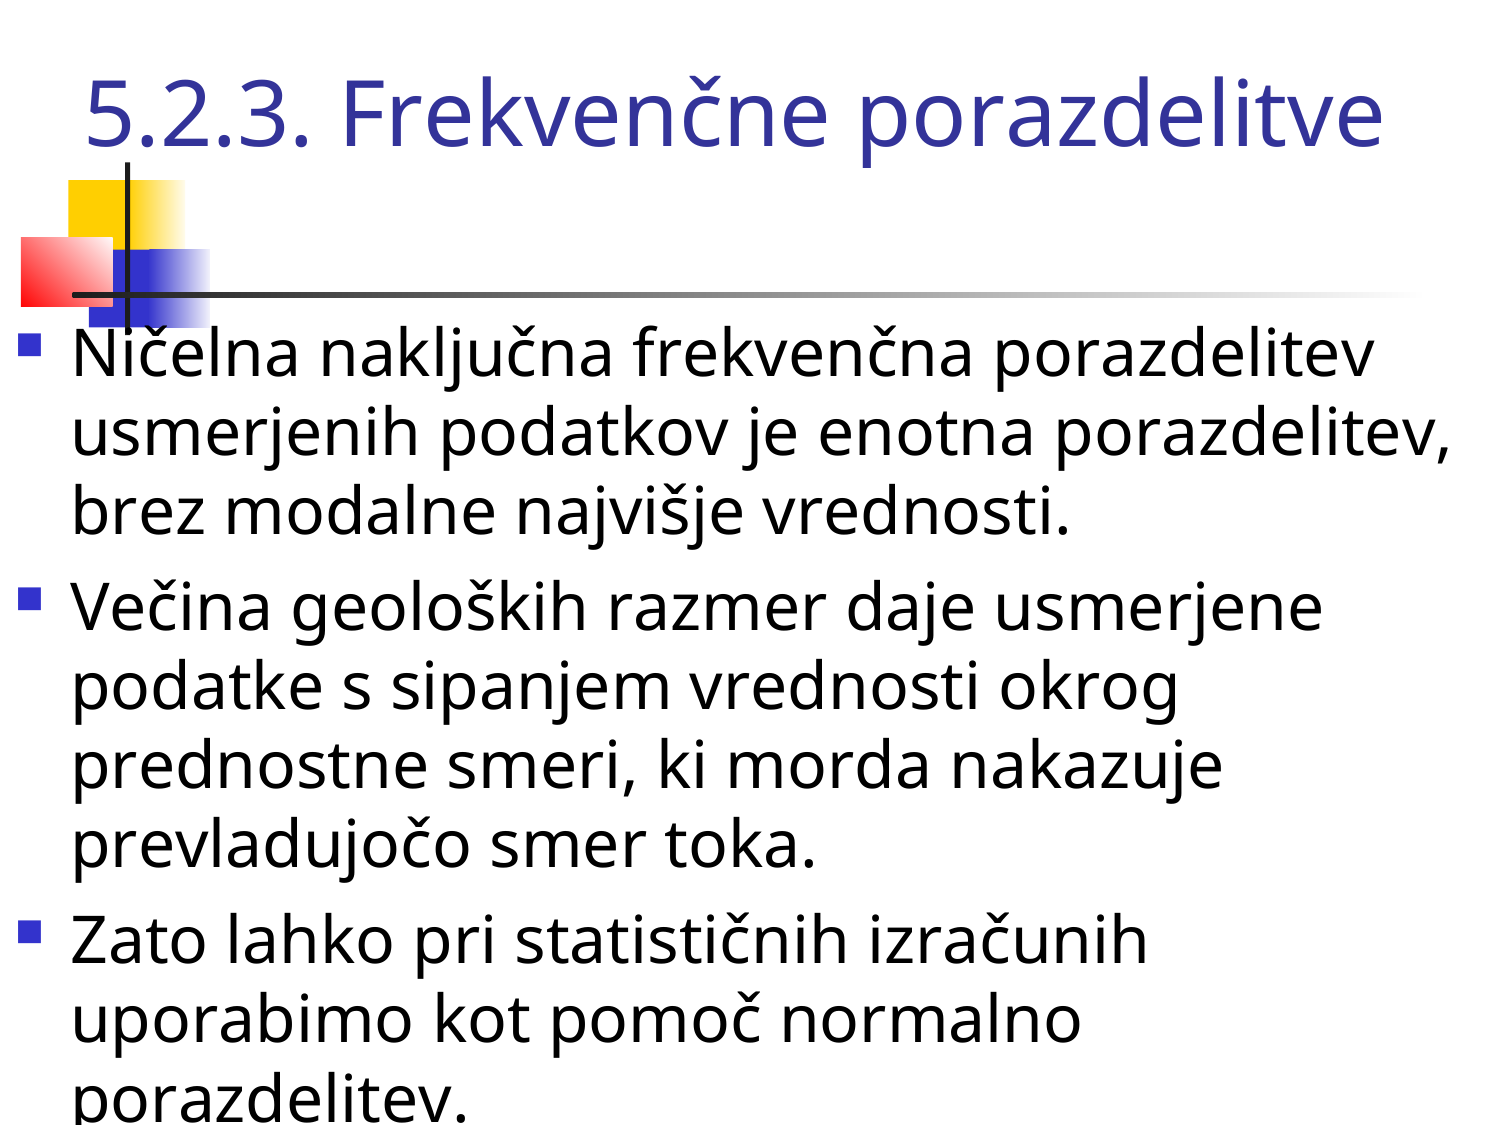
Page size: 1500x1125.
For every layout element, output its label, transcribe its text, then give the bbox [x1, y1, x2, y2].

list Ničelna naključna frekvenčna porazdelitev usmerjenih podatkov je enotna porazdelitev, brez modalne najvišje vrednosti. Večina geoloških razmer daje usmerjene podatke s sipanjem vrednosti okrog prednostne smeri, ki morda nakazuje prevladujočo smer toka. Zato lahko pri statističnih izračunih uporabimo kot pomoč normalno porazdelitev. [0, 302, 1500, 1125]
title 5.2.3. Frekvenčne porazdelitve [0, 0, 1471, 173]
